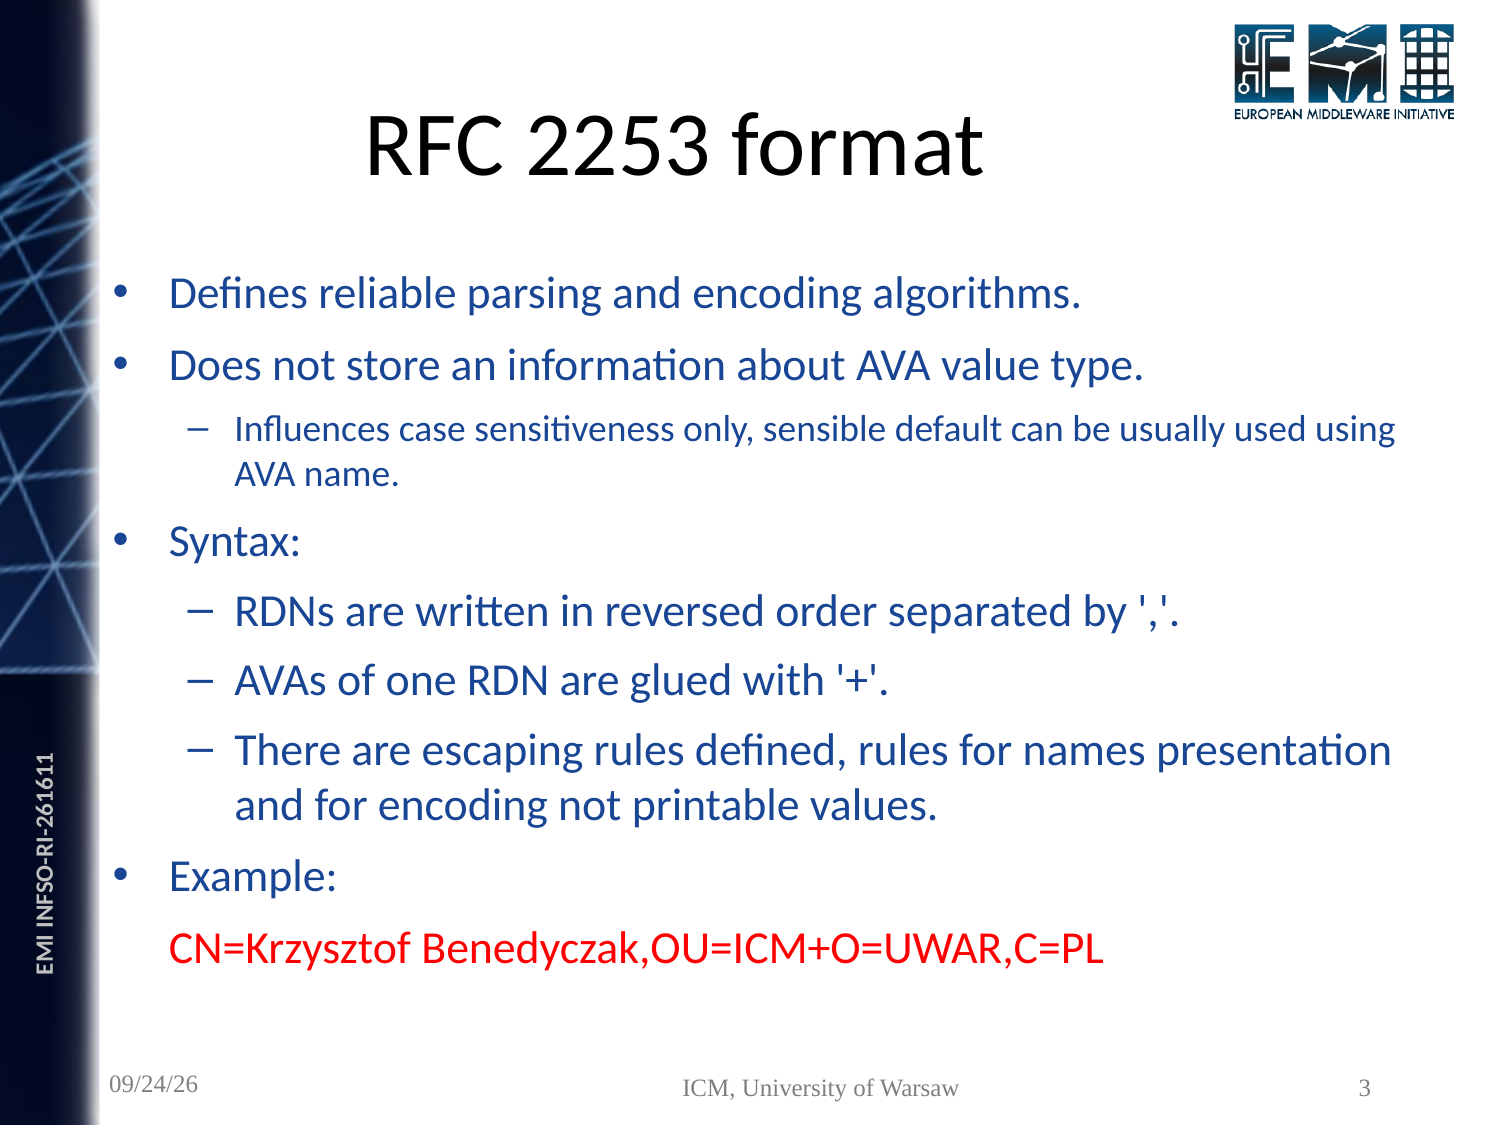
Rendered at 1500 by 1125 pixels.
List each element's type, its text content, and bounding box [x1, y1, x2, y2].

picture [0, 0, 111, 1125]
list Defines reliable parsing and encoding algorithms. Does not store an information about AVA value type. Influences case sensitiveness only, sensible default can be usually used using AVA name. Syntax: RDNs are written in reversed order separated by ','. AVAs of one RDN are glued with '+'. There are escaping rules defined, rules for names presentation and for encoding not printable values. Example: CN=Krzysztof Benedyczak,OU=ICM+O=UWAR,C=PL [112, 263, 1425, 1006]
picture [1185, 8, 1500, 140]
title RFC 2253 format [112, 44, 1238, 233]
